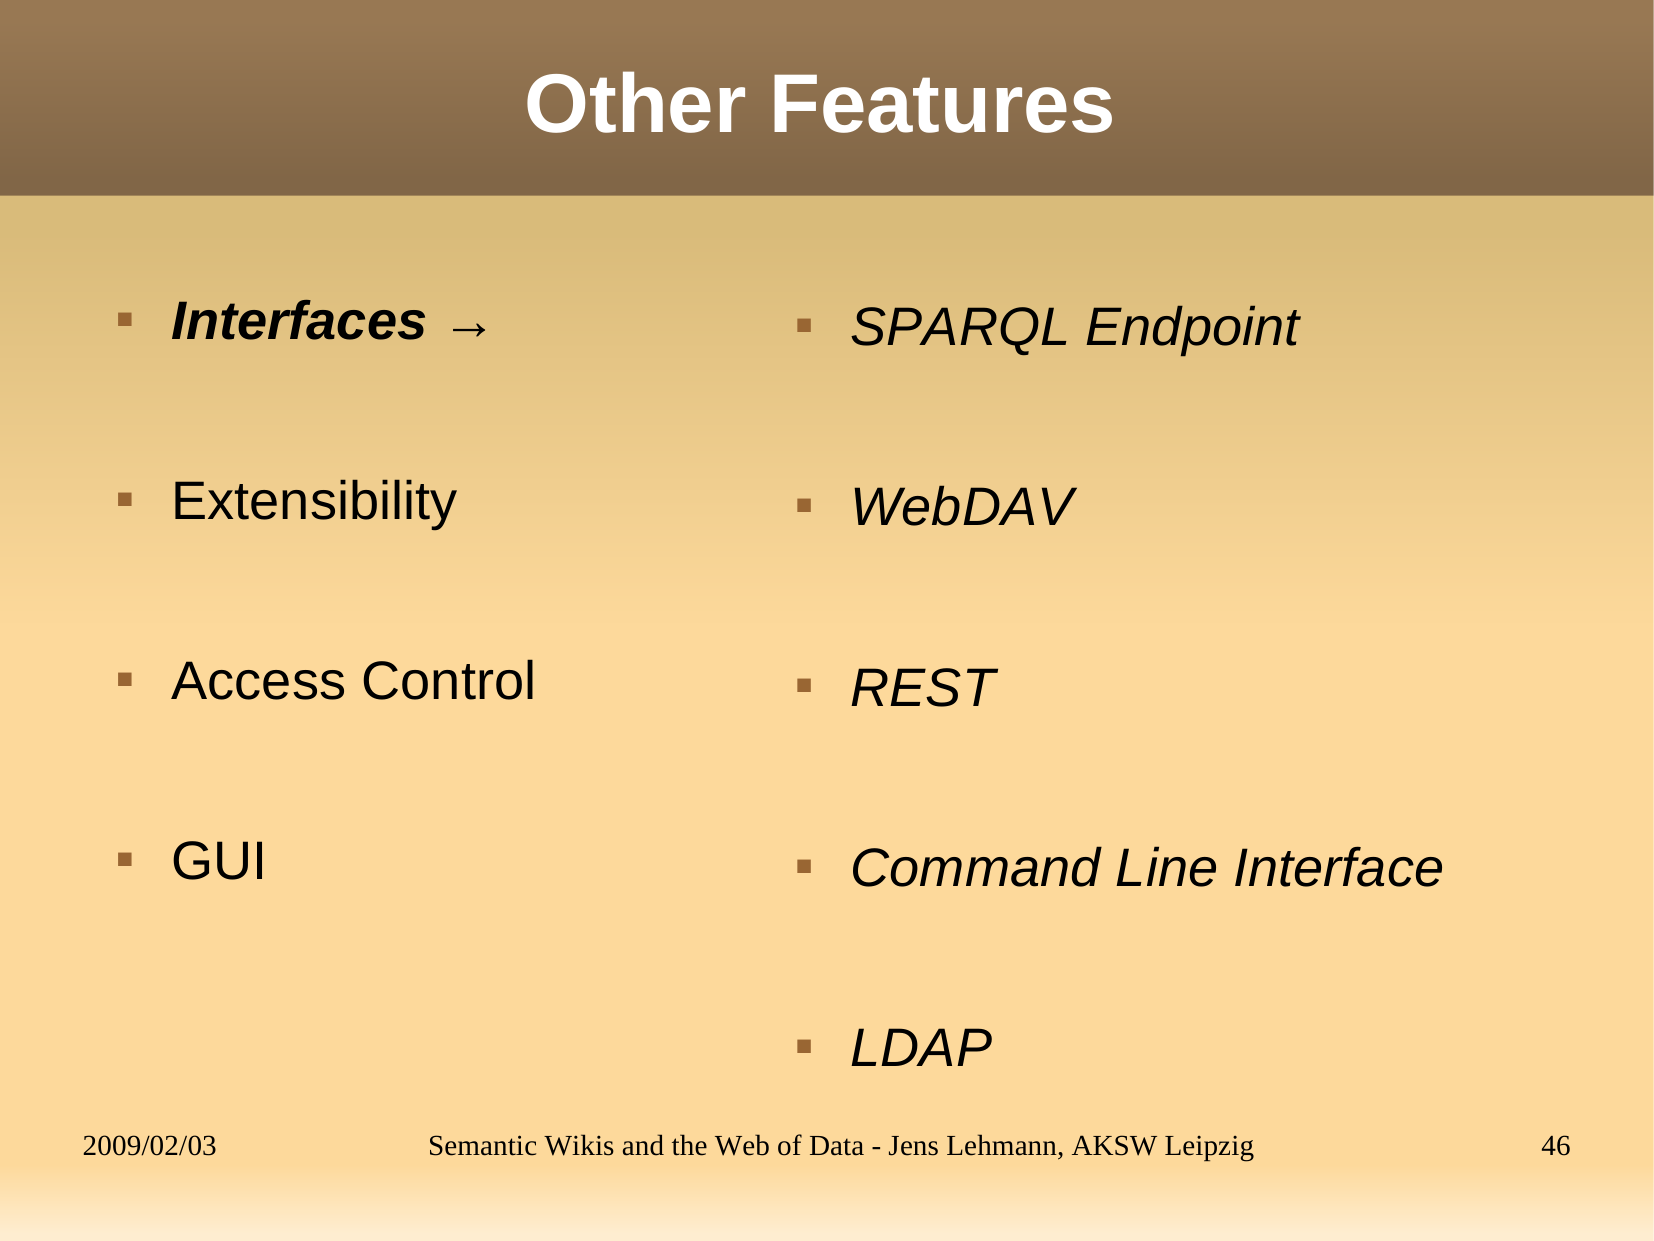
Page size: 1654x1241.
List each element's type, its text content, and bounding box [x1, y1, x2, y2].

picture [0, 0, 1654, 1241]
list SPARQL Endpoint WebDAV REST Command Line Interface LDAP [779, 206, 1506, 1078]
list Interfaces → Extensibility Access Control GUI [100, 290, 827, 1109]
title Other Features [76, 0, 1565, 208]
